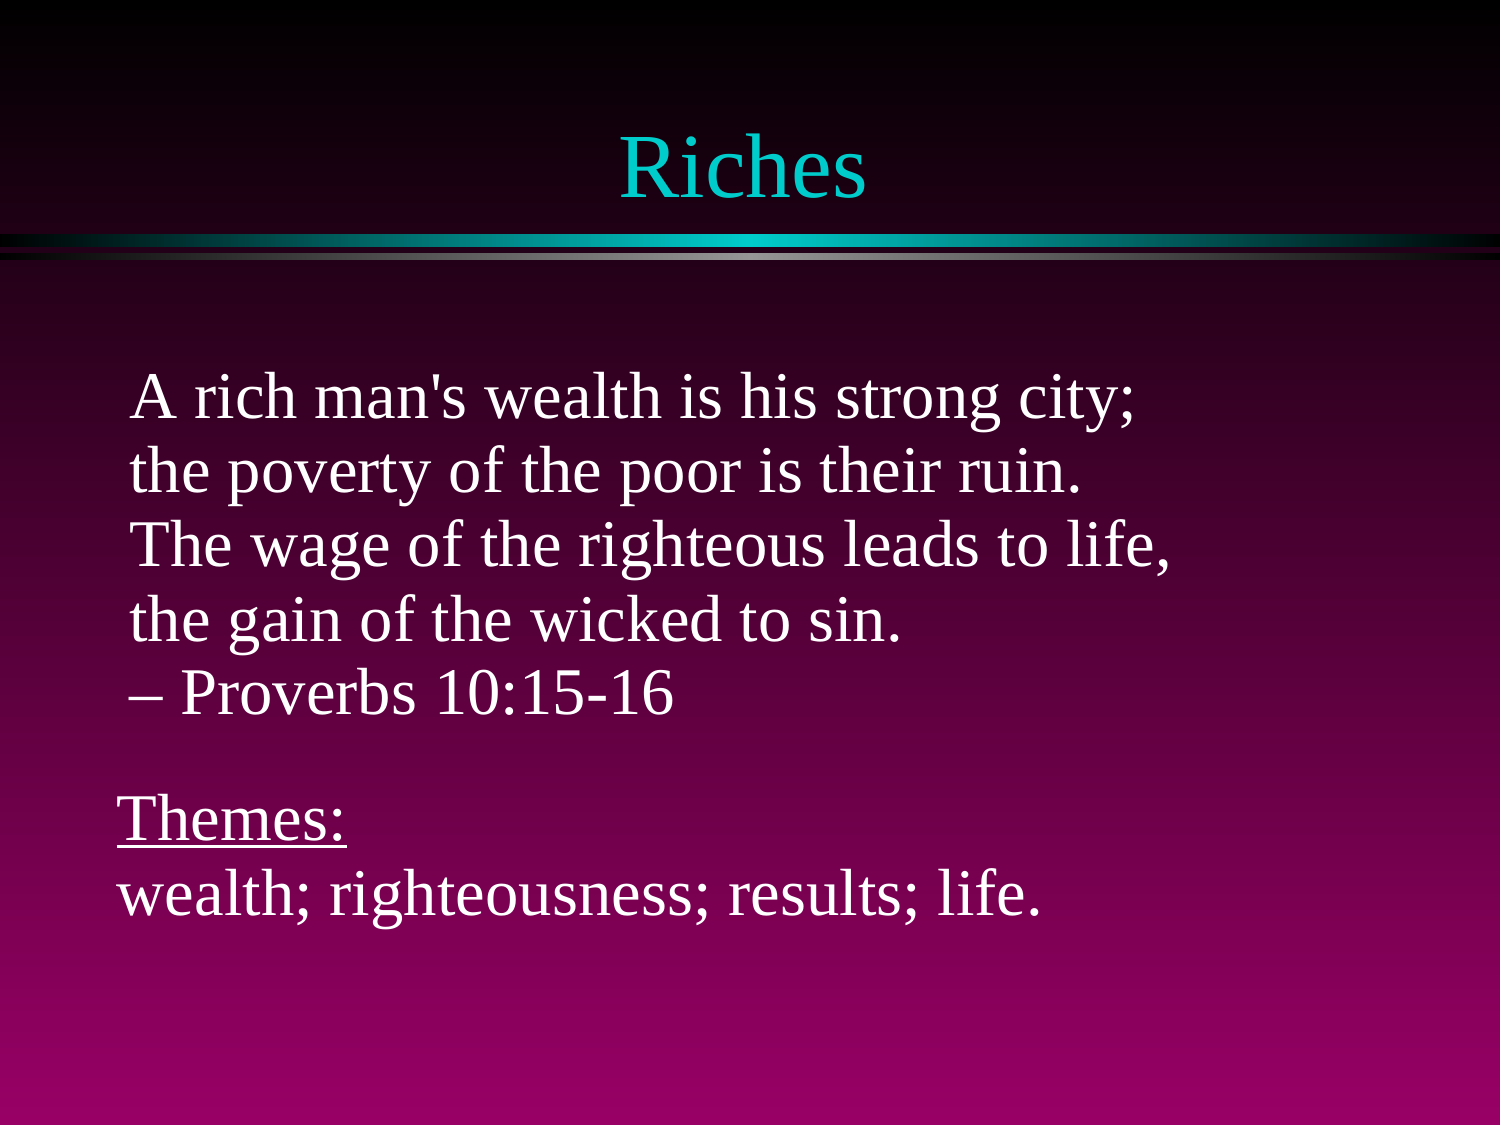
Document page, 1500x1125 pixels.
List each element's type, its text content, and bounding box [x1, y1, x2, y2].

title Riches [99, 37, 1388, 225]
text_box Themes: wealth; righteousness; results; life. [101, 773, 1444, 1094]
text_box A rich man's wealth is his strong city; the poverty of the poor is their ruin. The wage of the righteous leads to life, the gain of the wicked to sin. – Proverbs 10:15-16 [114, 351, 1439, 738]
